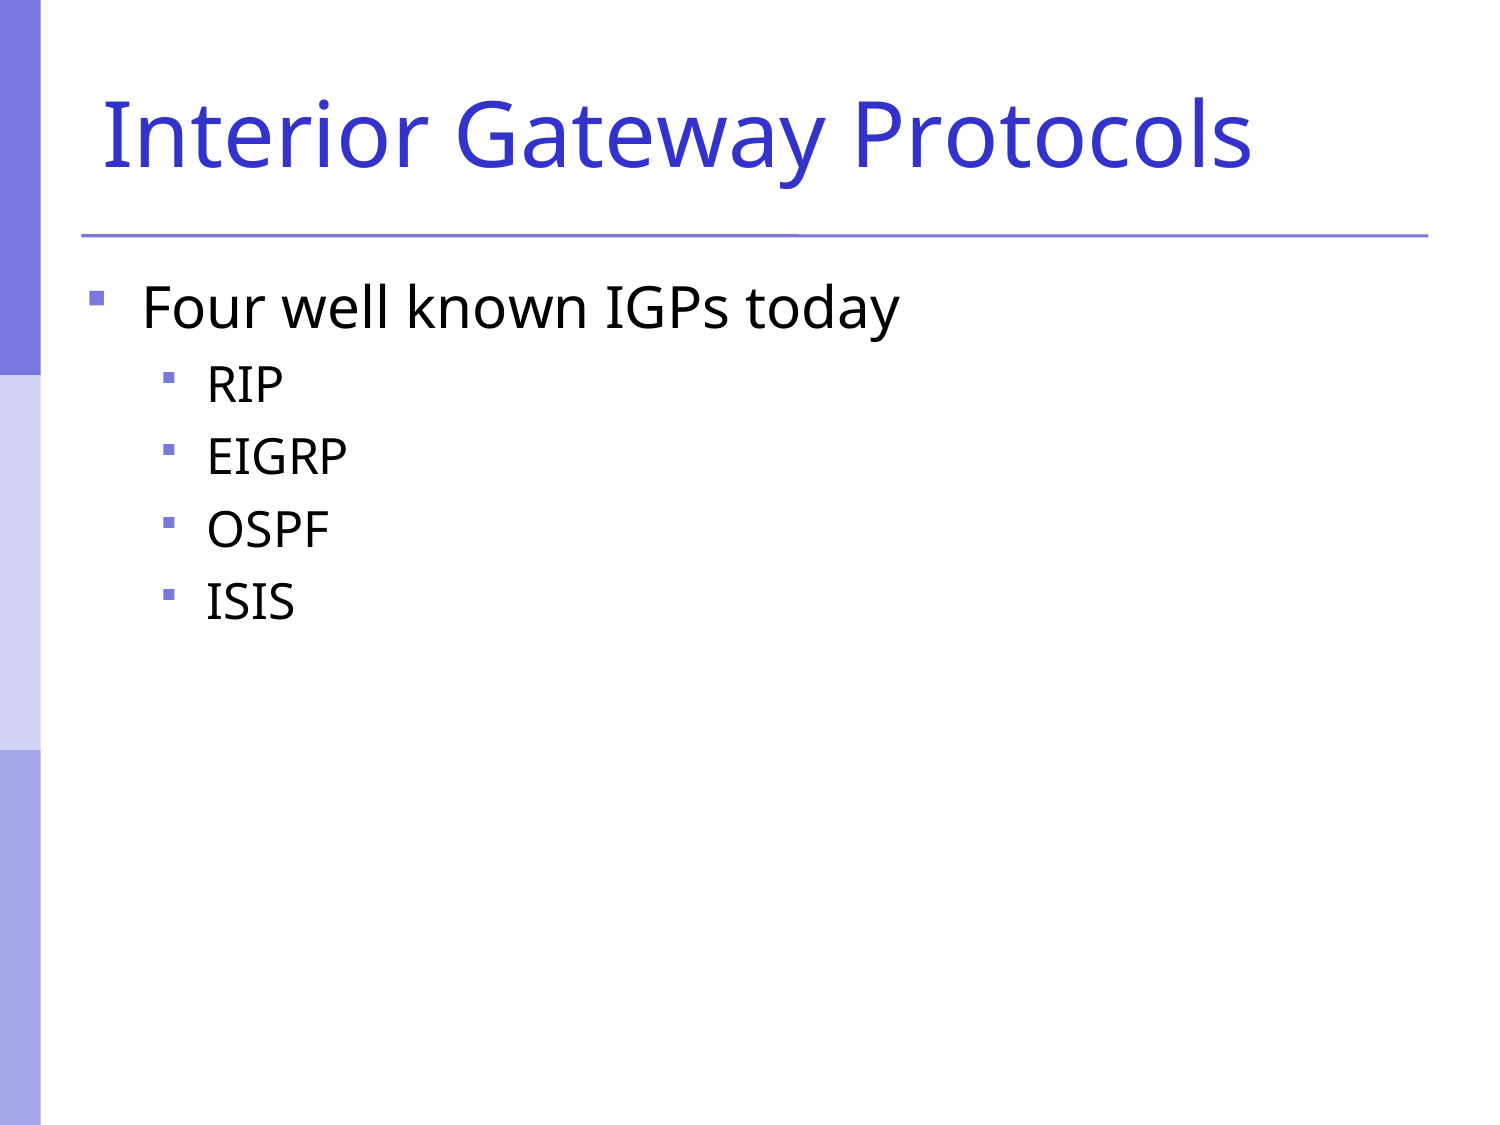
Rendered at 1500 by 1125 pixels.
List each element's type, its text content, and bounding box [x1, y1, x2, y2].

text_box Four well known IGPs today RIP EIGRP OSPF ISIS [70, 262, 1346, 1026]
text_box Interior Gateway Protocols [87, 37, 1363, 225]
